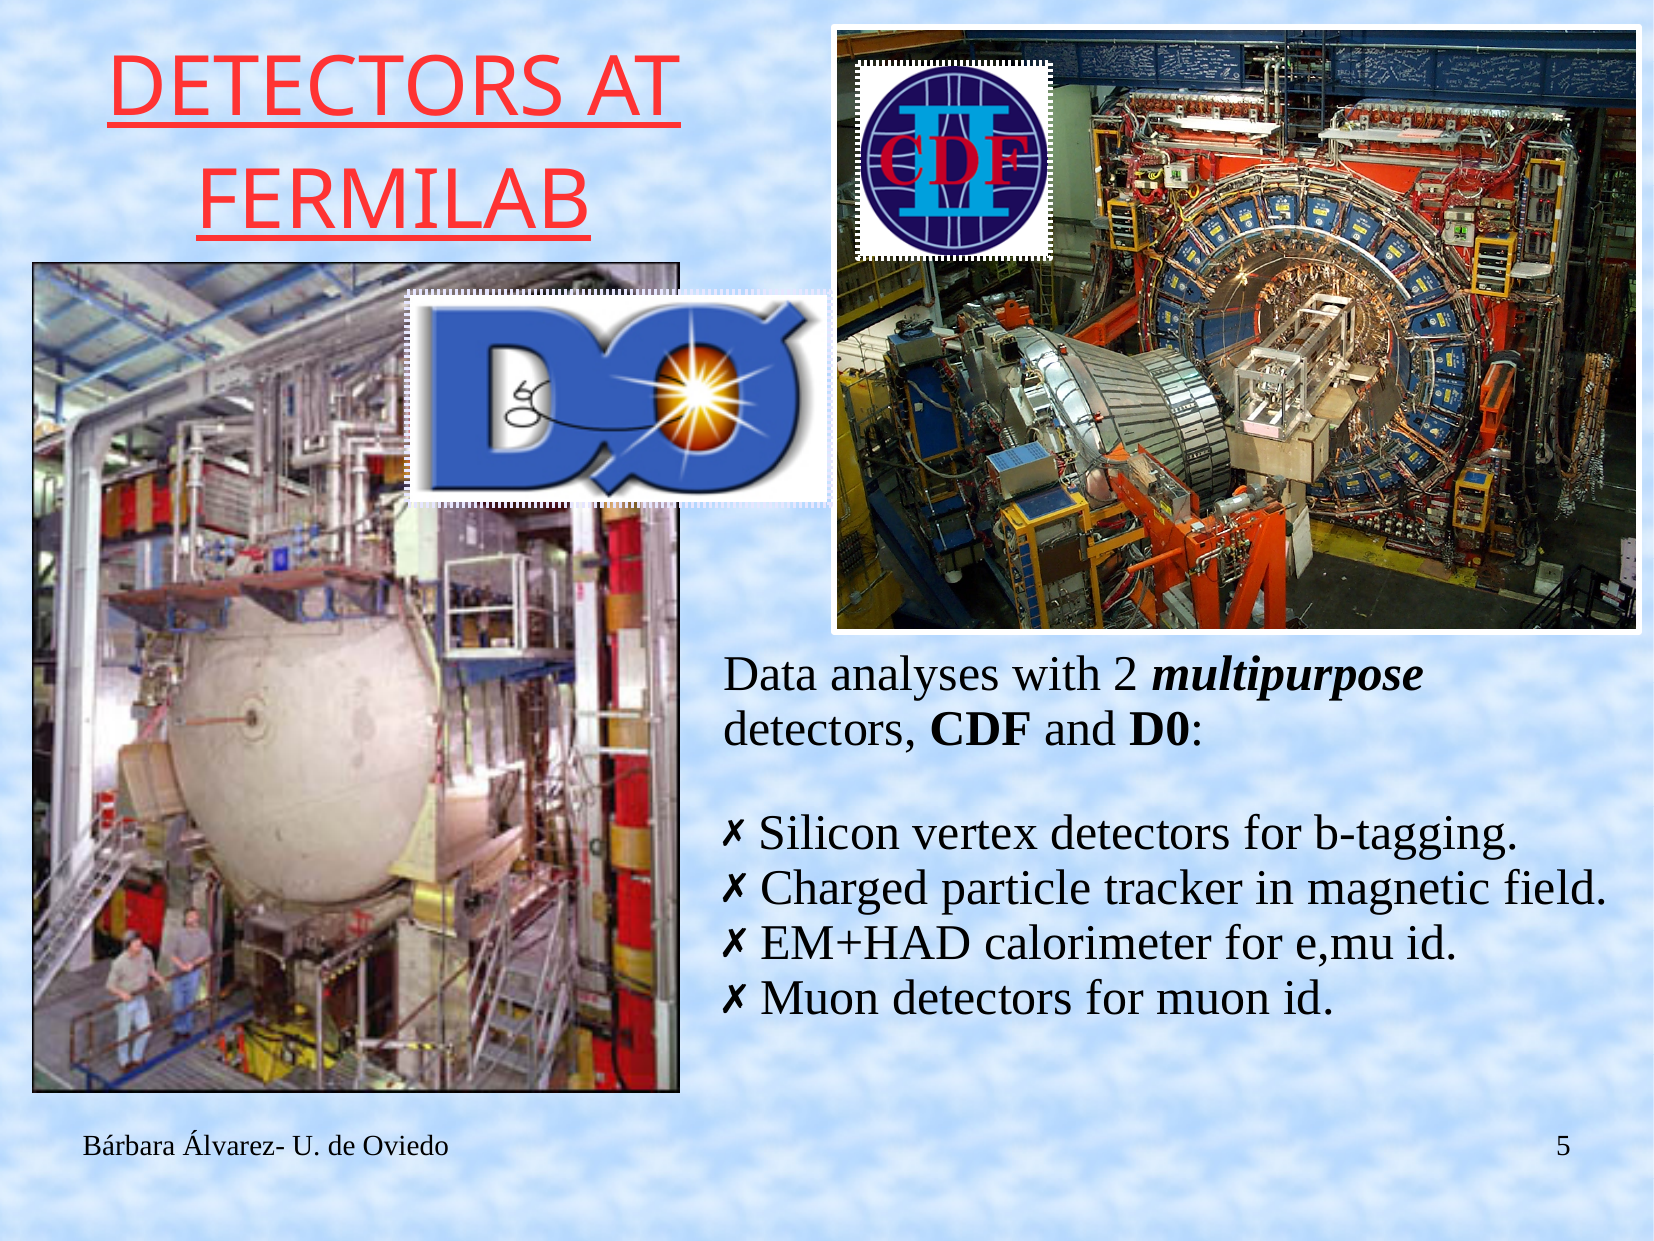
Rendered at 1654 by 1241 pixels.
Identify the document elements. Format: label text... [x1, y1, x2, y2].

picture [0, 0, 1654, 1241]
text_box DETECTORS AT FERMILAB [91, 18, 768, 266]
text_box Data analyses with 2 multipurpose detectors, CDF and D0: [708, 638, 1536, 767]
text_box Silicon vertex detectors for b-tagging. Charged particle tracker in magnetic field. EM+HAD calorimeter for e,mu id. Muon detectors for muon id. [708, 797, 1623, 1038]
